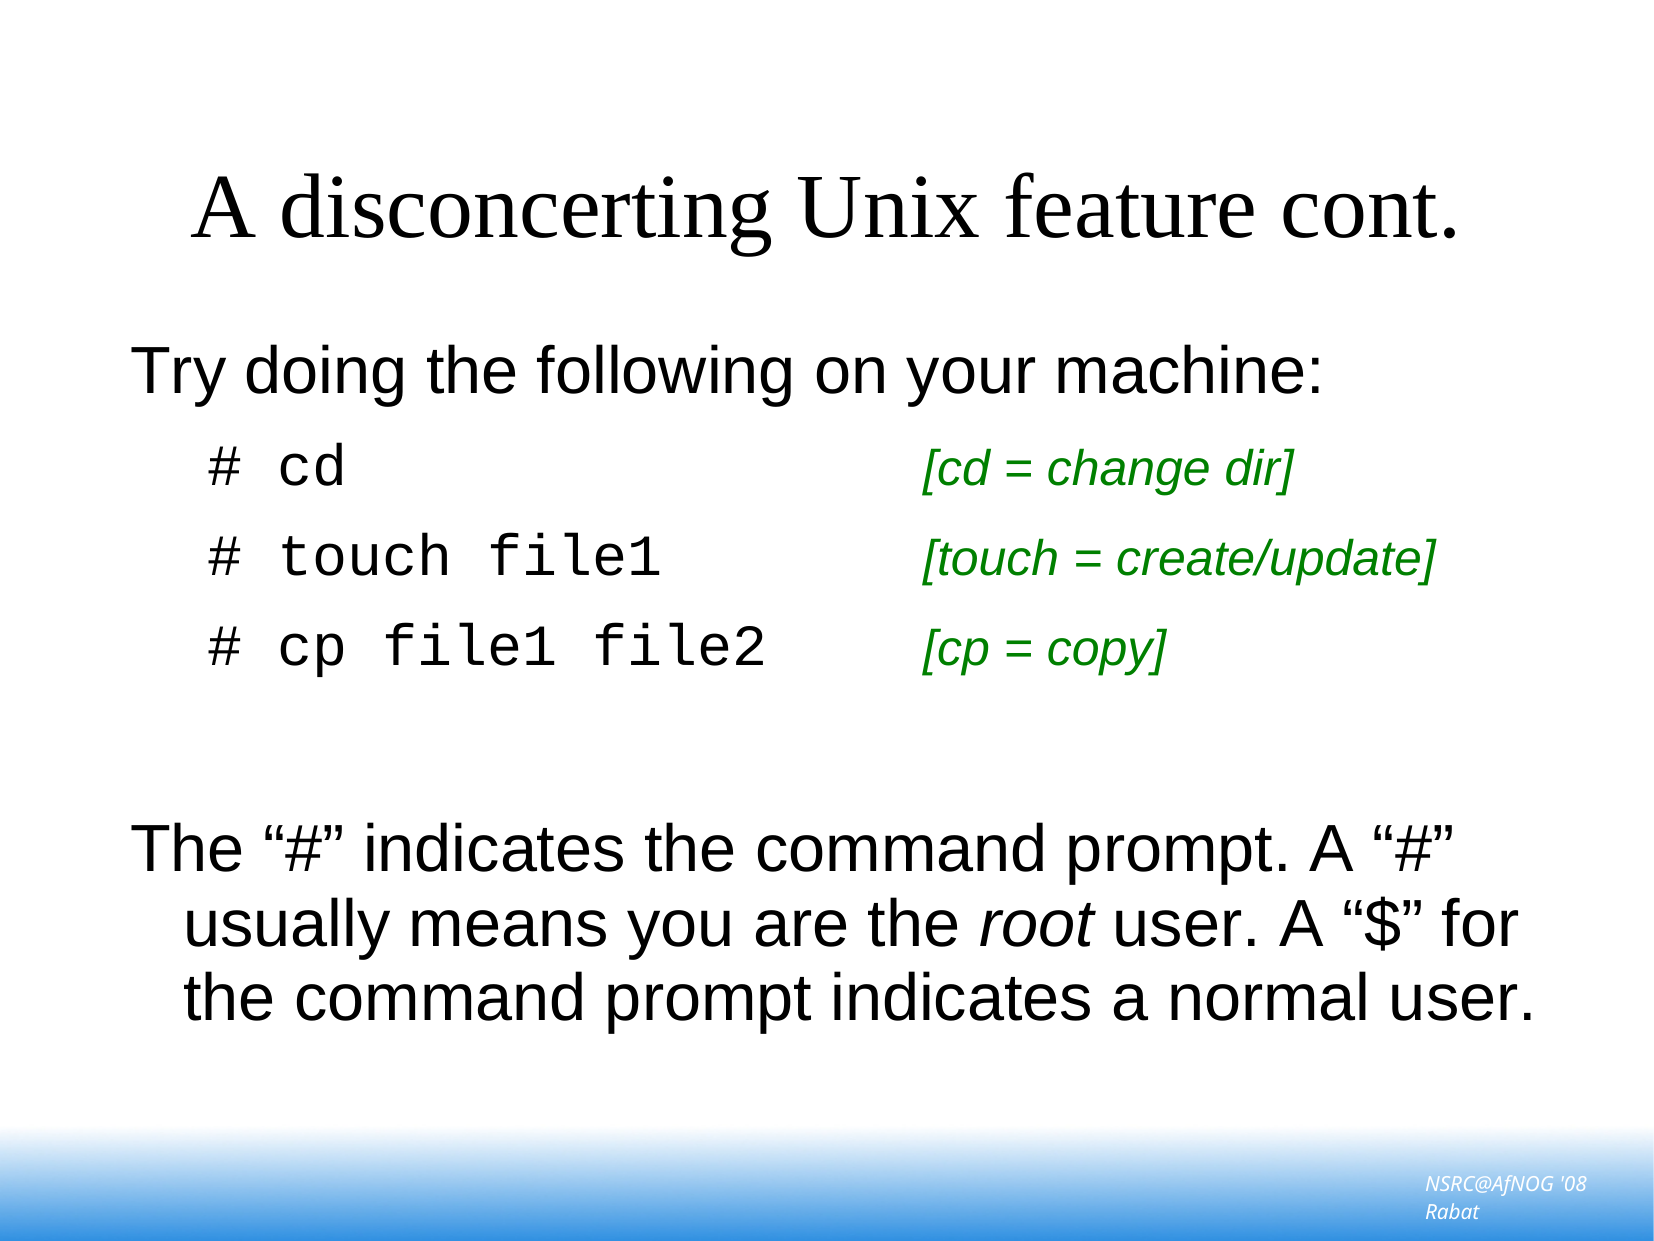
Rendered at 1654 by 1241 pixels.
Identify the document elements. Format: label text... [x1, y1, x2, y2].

title A disconcerting Unix feature cont. [121, 102, 1534, 310]
picture [0, 1124, 1654, 1241]
list Try doing the following on your machine: # cd [cd = change dir] # touch file1 [touch = create/update] # cp file1 file2 [cp = copy] The “#” indicates the command prompt. A “#” usually means you are the root user. A “$” for the command prompt indicates a normal user. [112, 332, 1576, 1163]
